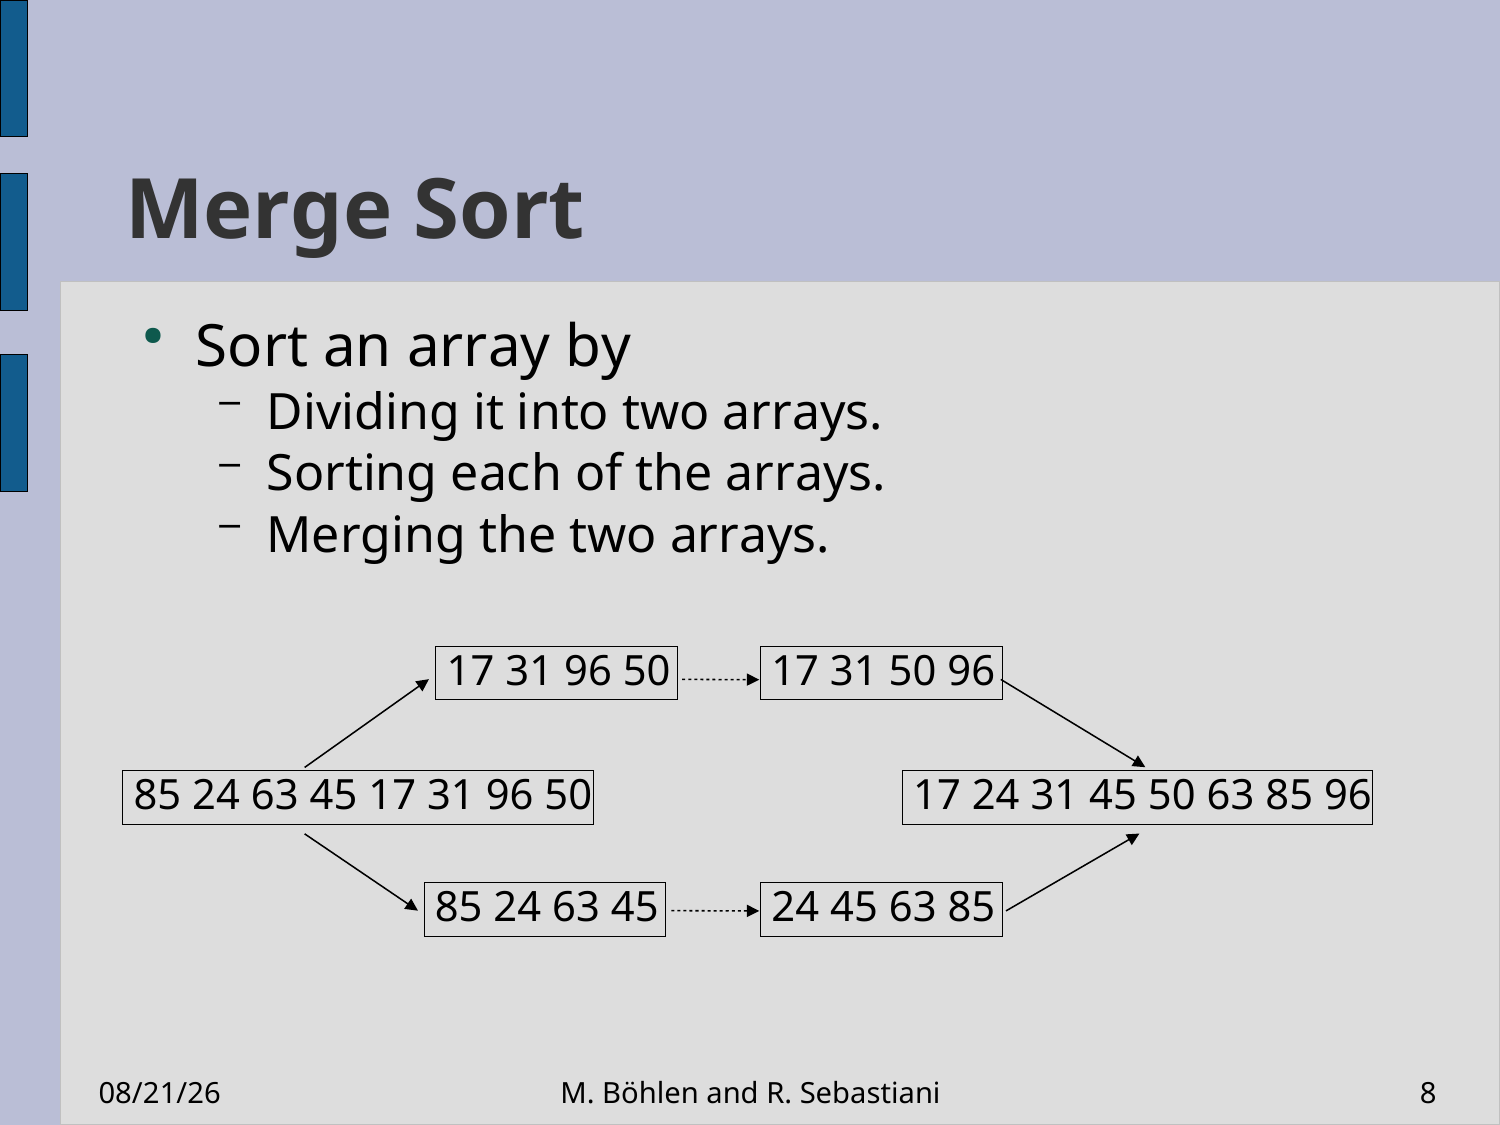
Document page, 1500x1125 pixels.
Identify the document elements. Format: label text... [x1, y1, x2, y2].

text_box 85 24 63 45 [424, 882, 666, 937]
text_box 17 31 50 96 [760, 646, 1003, 700]
text_box 17 24 31 45 50 63 85 96 [902, 770, 1373, 825]
list Sort an array by Dividing it into two arrays. Sorting each of the arrays. Merging the two arrays. [110, 312, 1392, 1037]
text_box 17 31 96 50 [435, 646, 678, 700]
text_box 85 24 63 45 17 31 96 50 [122, 770, 594, 825]
text_box 24 45 63 85 [760, 882, 1003, 937]
title Merge Sort [110, 67, 1392, 271]
